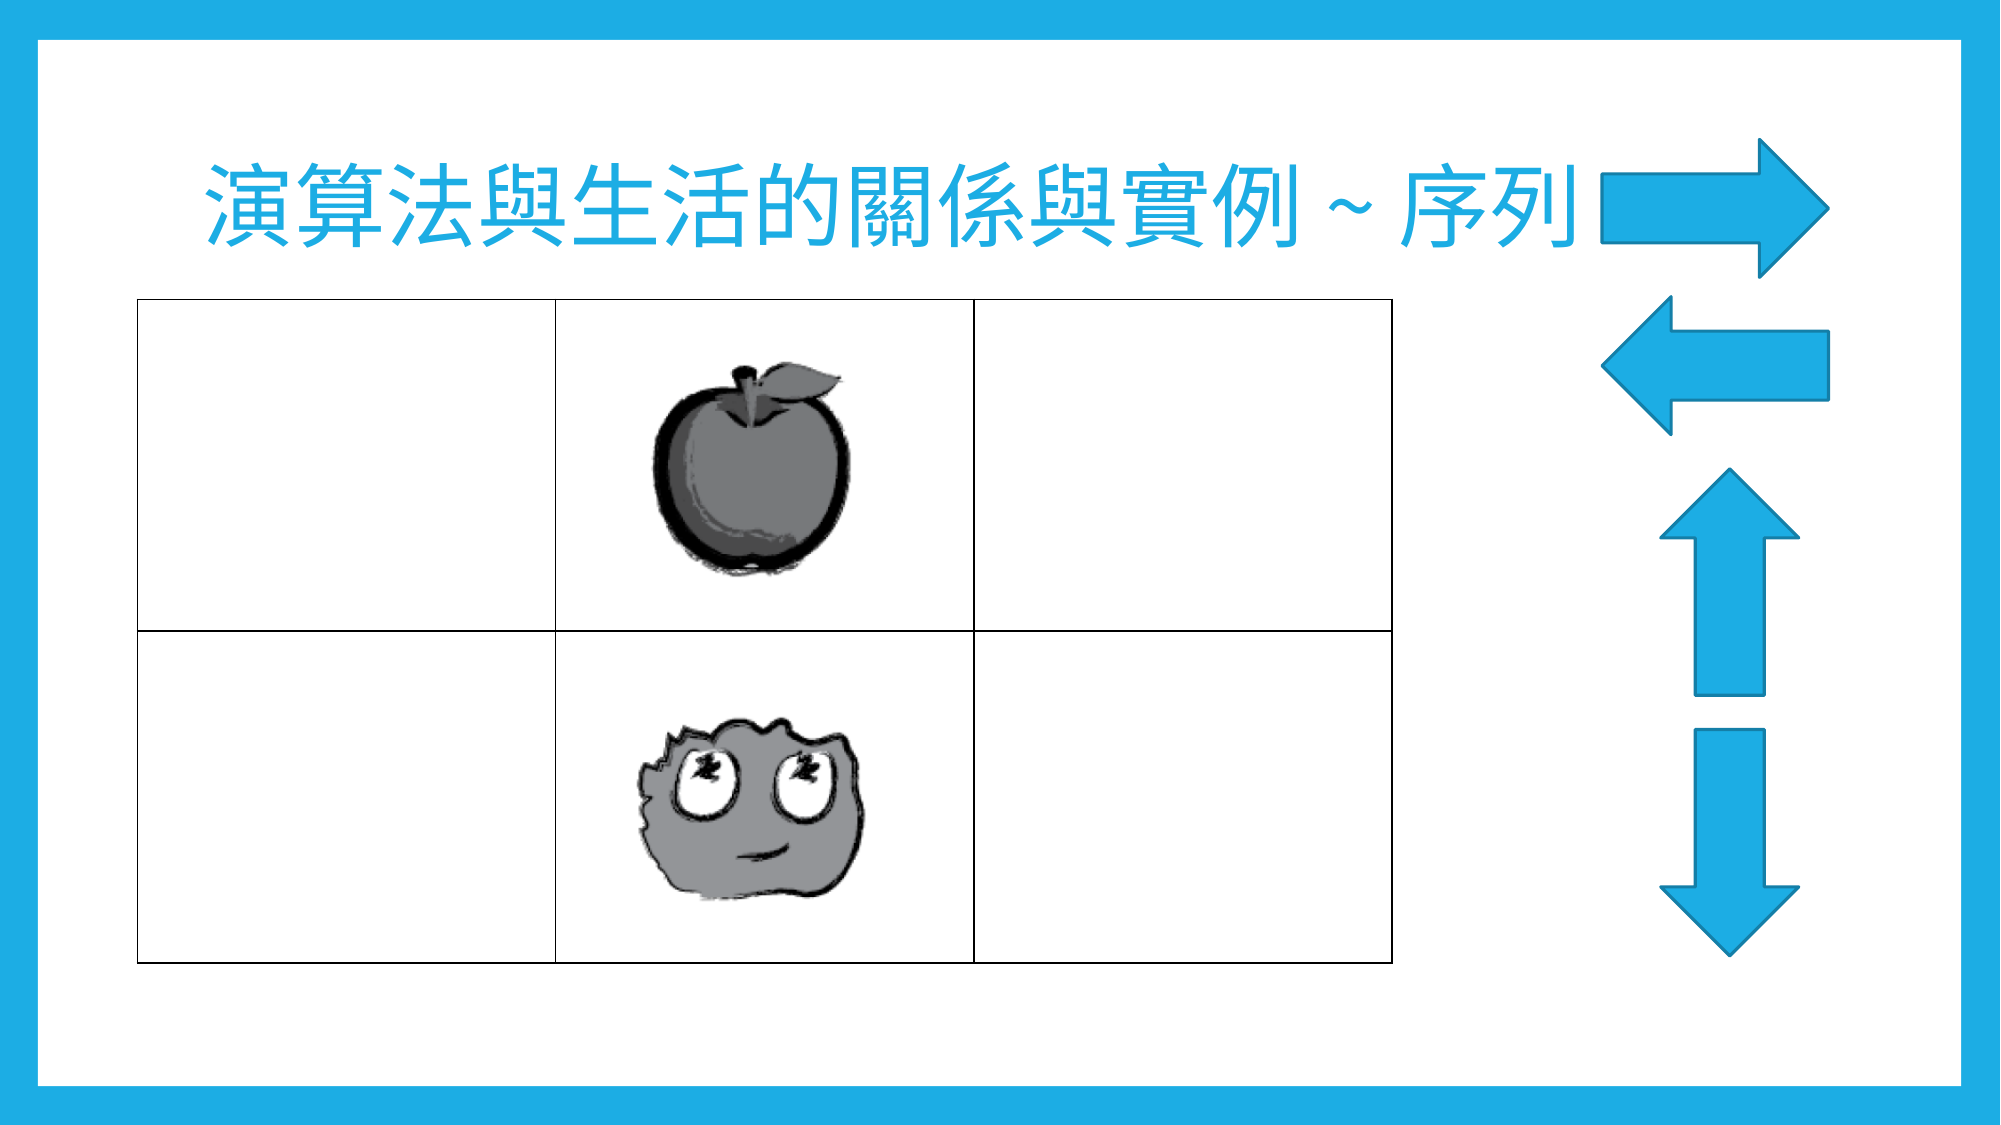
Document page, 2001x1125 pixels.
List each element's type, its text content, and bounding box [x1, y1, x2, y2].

text_box [1660, 468, 1799, 696]
picture [635, 350, 873, 583]
text_box [1660, 729, 1799, 956]
table_header [138, 300, 555, 630]
table_header [975, 300, 1391, 630]
title 演算法與生活的關係與實例~序列 [187, 99, 1808, 323]
text_box [1601, 139, 1829, 278]
table_cell [138, 632, 555, 962]
picture [635, 687, 869, 912]
table_cell [556, 632, 973, 962]
table_header [556, 300, 973, 630]
text_box [1602, 296, 1829, 435]
table_cell [975, 632, 1391, 962]
